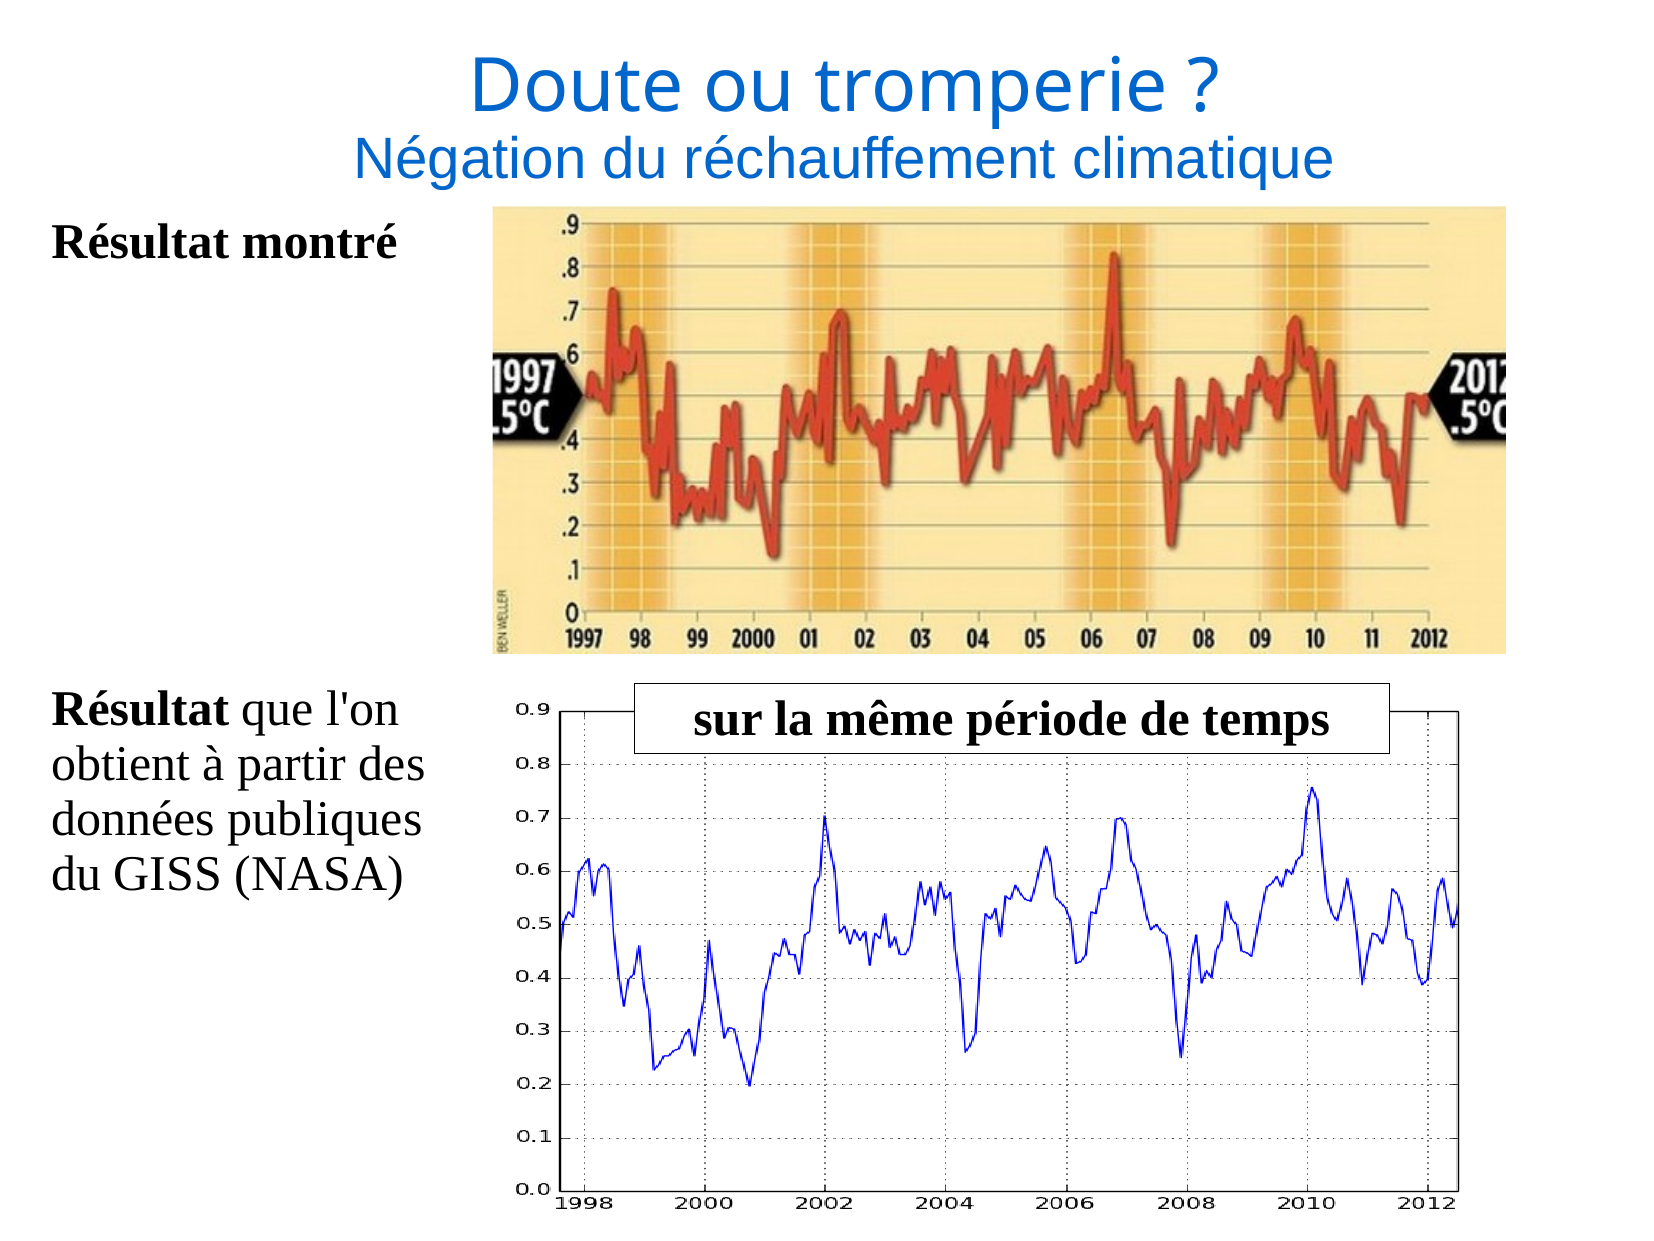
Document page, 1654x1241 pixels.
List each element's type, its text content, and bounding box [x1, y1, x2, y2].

text_box Négation du réchauffement climatique [94, 126, 1595, 213]
text_box sur la même période de temps [634, 683, 1390, 754]
text_box Résultat montré [36, 206, 476, 390]
picture [490, 698, 1471, 1217]
text_box Doute ou tromperie ? [94, 23, 1595, 126]
picture [492, 213, 1506, 654]
text_box Résultat que l'on obtient à partir des données publiques du GISS (NASA) [36, 672, 476, 909]
